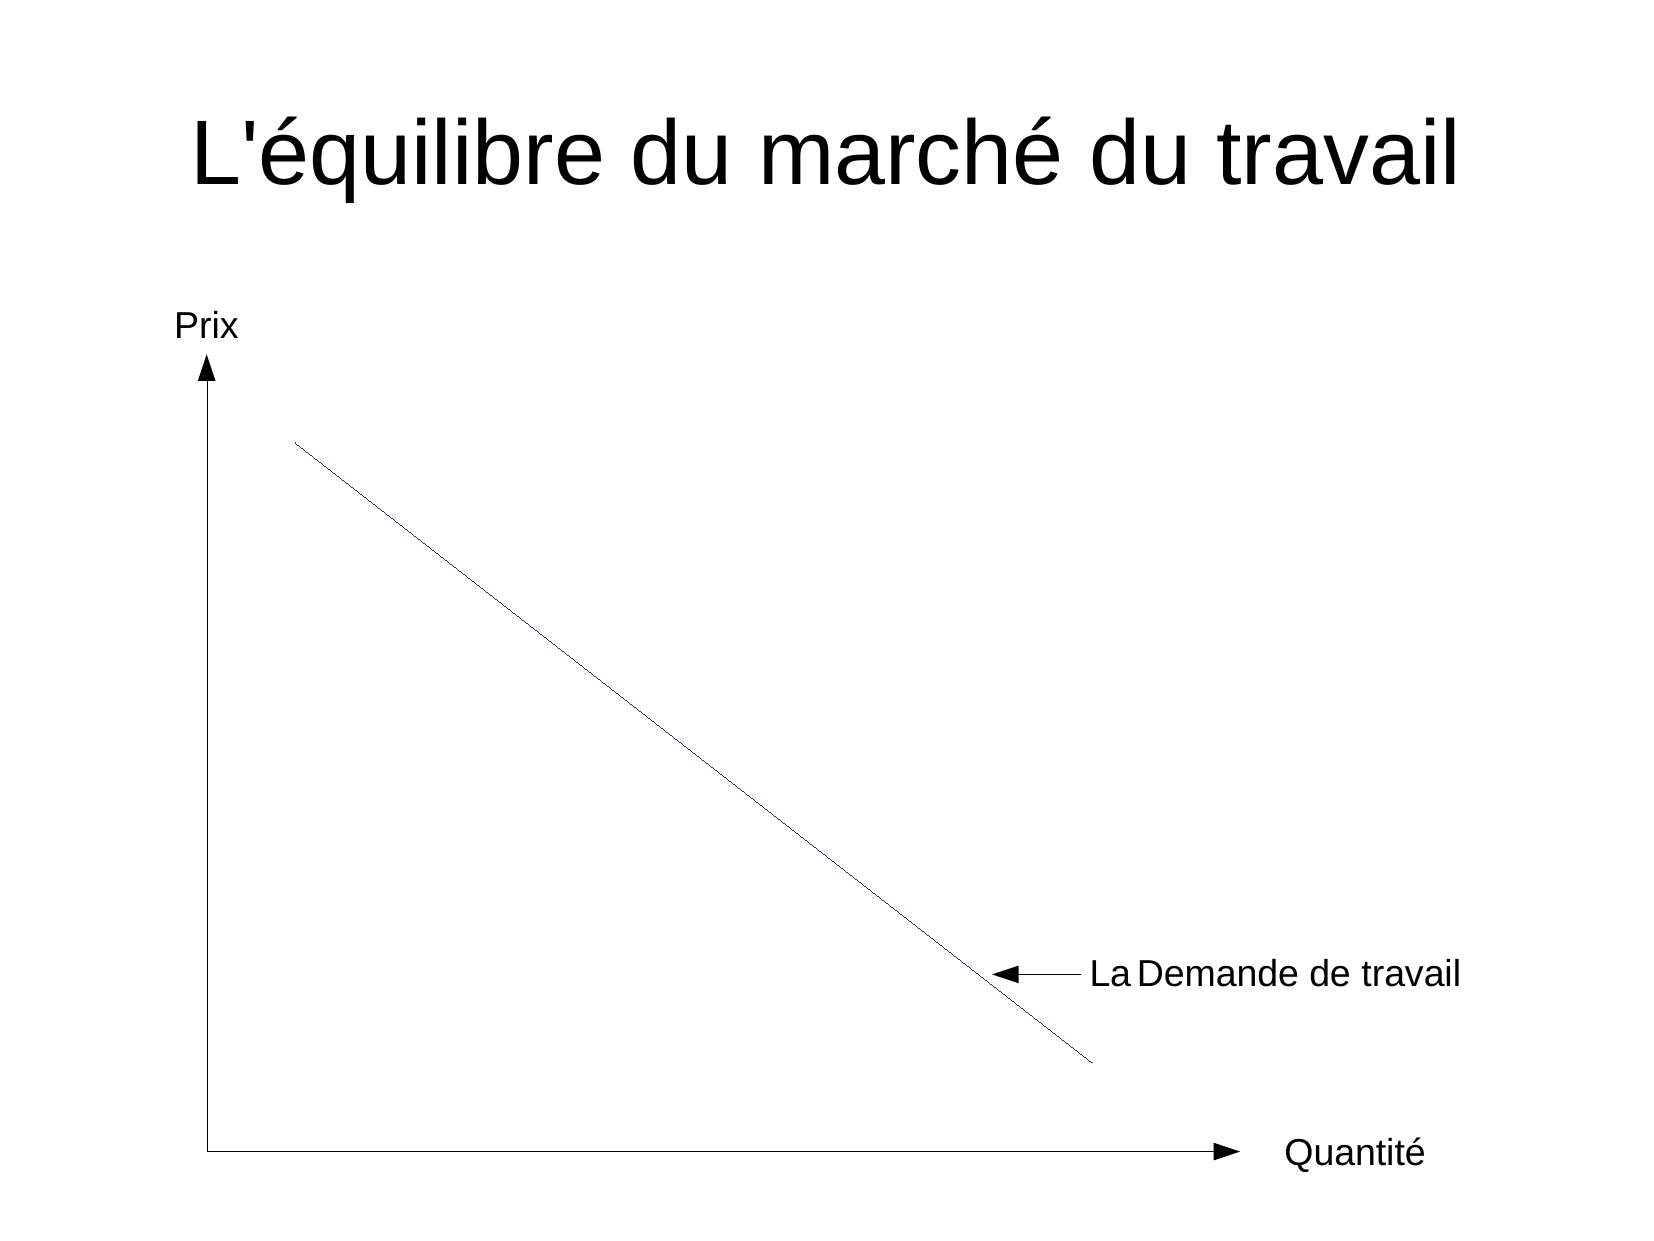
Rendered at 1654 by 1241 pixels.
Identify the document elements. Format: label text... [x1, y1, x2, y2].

text_box Demande de travail [1147, 944, 1477, 1002]
text_box Prix [159, 297, 254, 355]
text_box La [1074, 944, 1147, 1002]
text_box Quantité [1269, 1124, 1442, 1182]
title L'équilibre du marché du travail [82, 49, 1571, 257]
